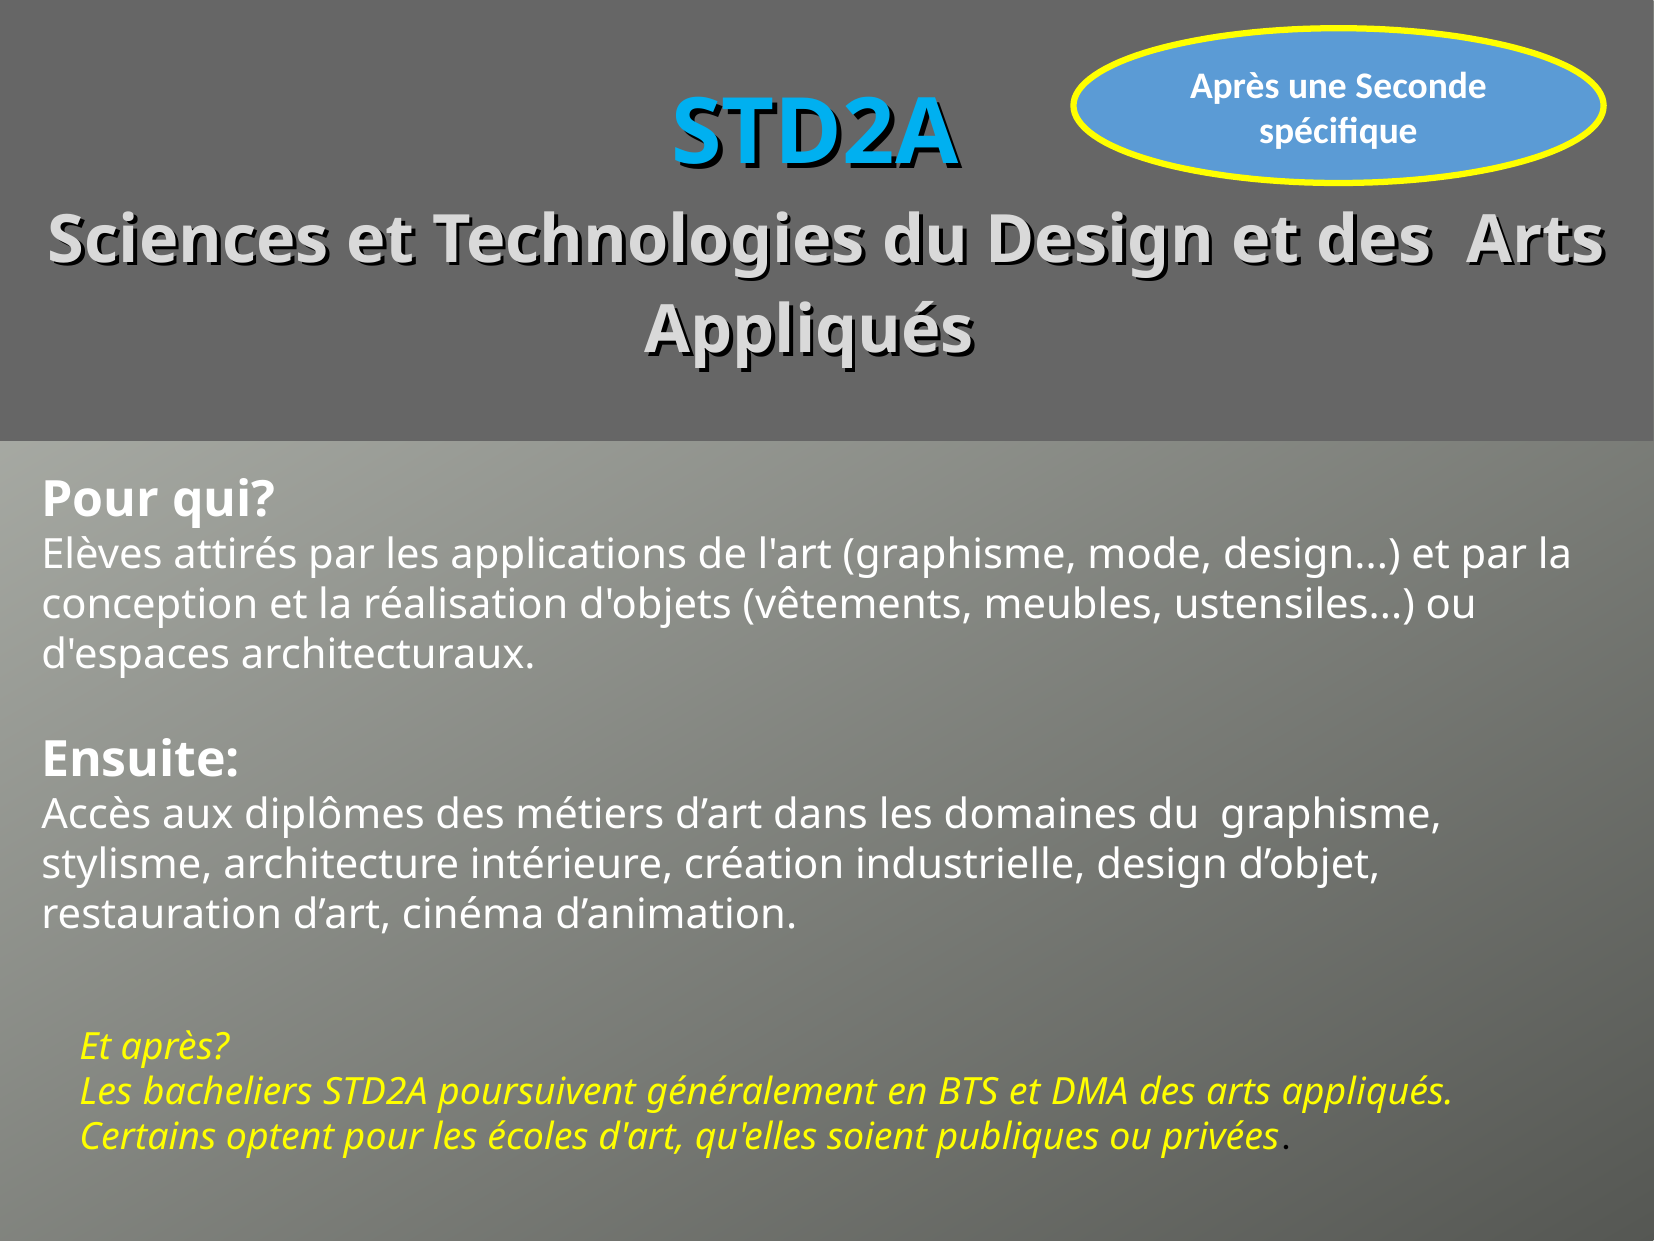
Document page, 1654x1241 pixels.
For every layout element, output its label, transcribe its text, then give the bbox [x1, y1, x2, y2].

text_box Après une Seconde spécifique [1073, 28, 1604, 184]
text_box STD2A Sciences et Technologies du Design et des Arts Appliqués [0, 0, 1654, 441]
text_box Et après? Les bacheliers STD2A poursuivent généralement en BTS et DMA des arts appliqués. Certains optent pour les écoles d'art, qu'elles soient publiques ou privées. [64, 1014, 1590, 1232]
text_box Pour qui? Elèves attirés par les applications de l'art (graphisme, mode, design...) et par la conception et la réalisation d'objets (vêtements, meubles, ustensiles...) ou d'espaces architecturaux. Ensuite: Accès aux diplômes des métiers d’art dans les domaines du graphisme, stylisme, architecture intérieure, création industrielle, design d’objet, restauration d’art, cinéma d’animation. [26, 459, 1628, 1000]
